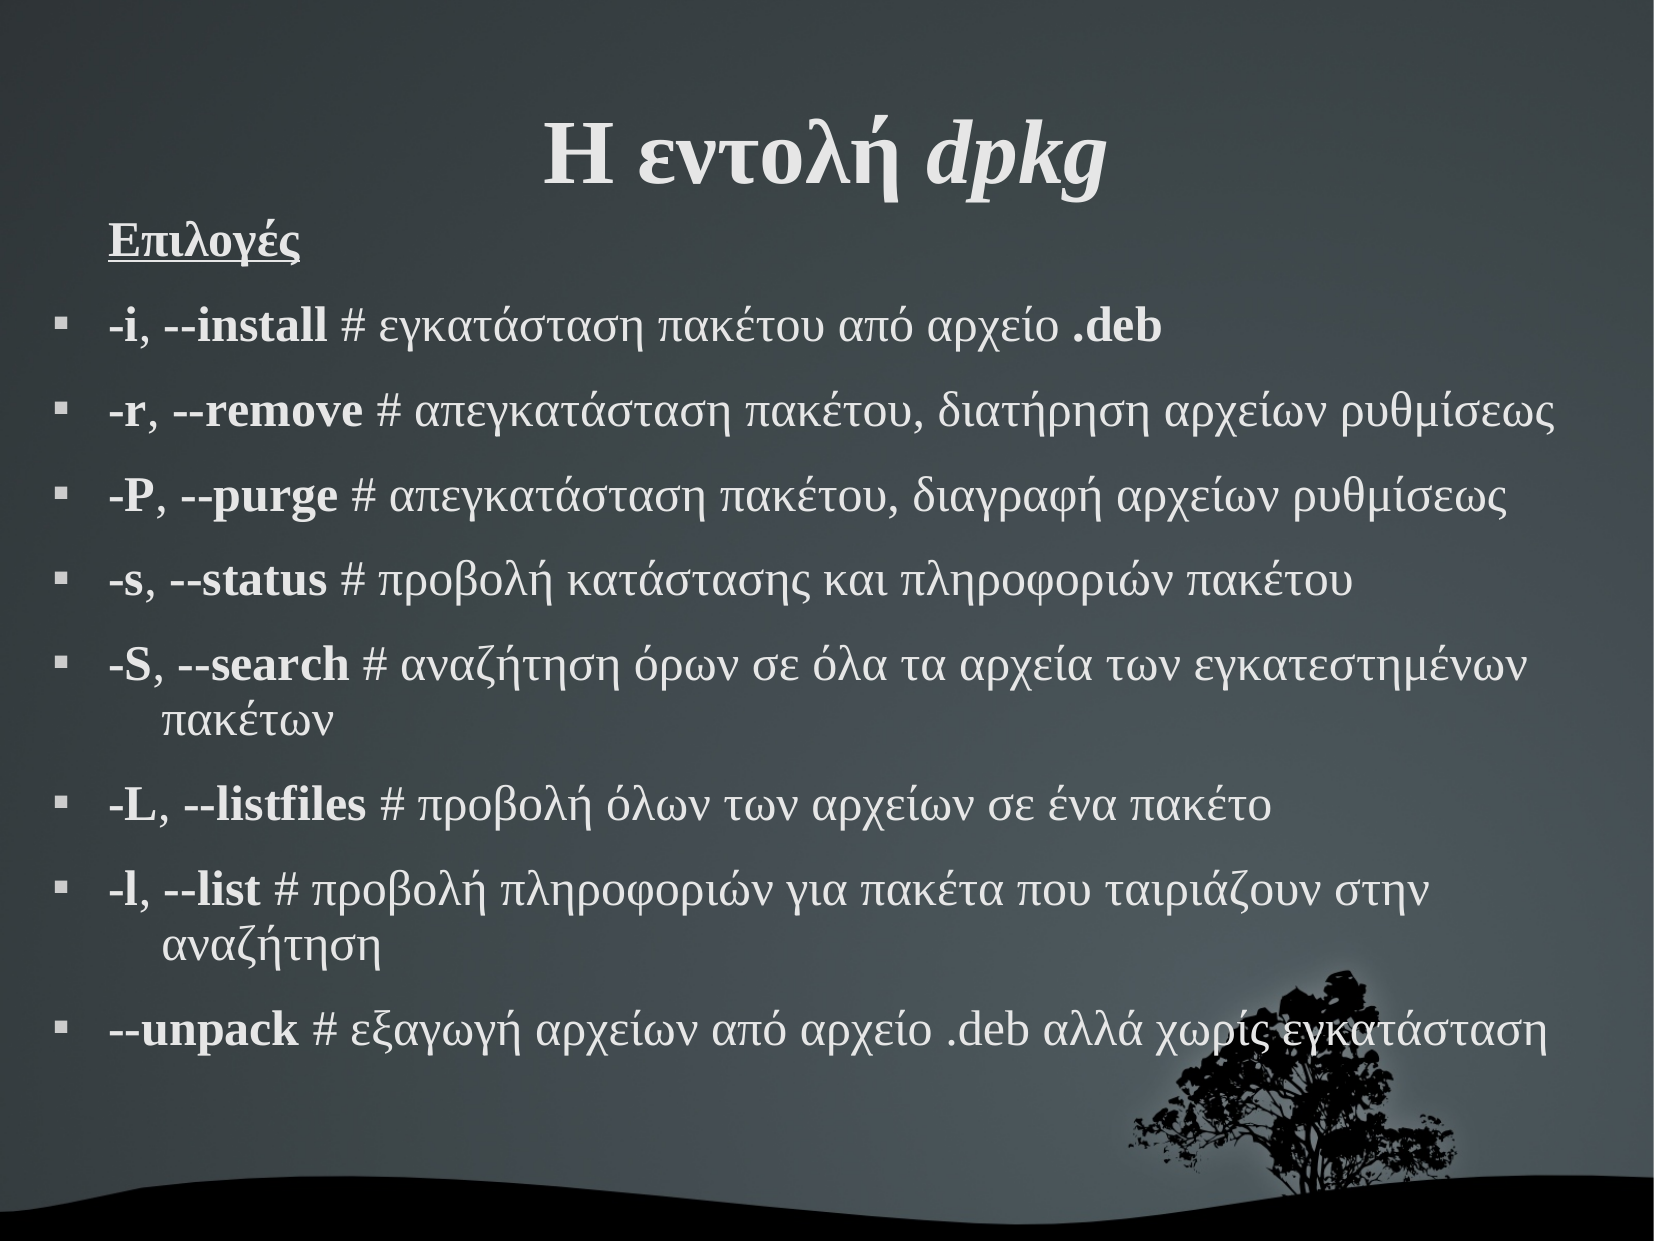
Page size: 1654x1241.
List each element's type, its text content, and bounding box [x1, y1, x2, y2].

title H εντολή dpkg [82, 49, 1571, 257]
list Επιλογές -i, --install # εγκατάσταση πακέτου από αρχείο .deb -r, --remove # απεγκατάσταση πακέτου, διατήρηση αρχείων ρυθμίσεως -P, --purge # απεγκατάσταση πακέτου, διαγραφή αρχείων ρυθμίσεως -s, --status # προβολή κατάστασης και πληροφοριών πακέτου -S, --search # αναζήτηση όρων σε όλα τα αρχεία των εγκατεστημένων πακέτων -L, --listfiles # προβολή όλων των αρχείων σε ένα πακέτο -l, --list # προβολή πληροφοριών για πακέτα που ταιριάζουν στην αναζήτηση --unpack # εξαγωγή αρχείων από αρχείο .deb αλλά χωρίς εγκατάσταση [19, 212, 1616, 1157]
picture [0, 0, 1654, 1241]
